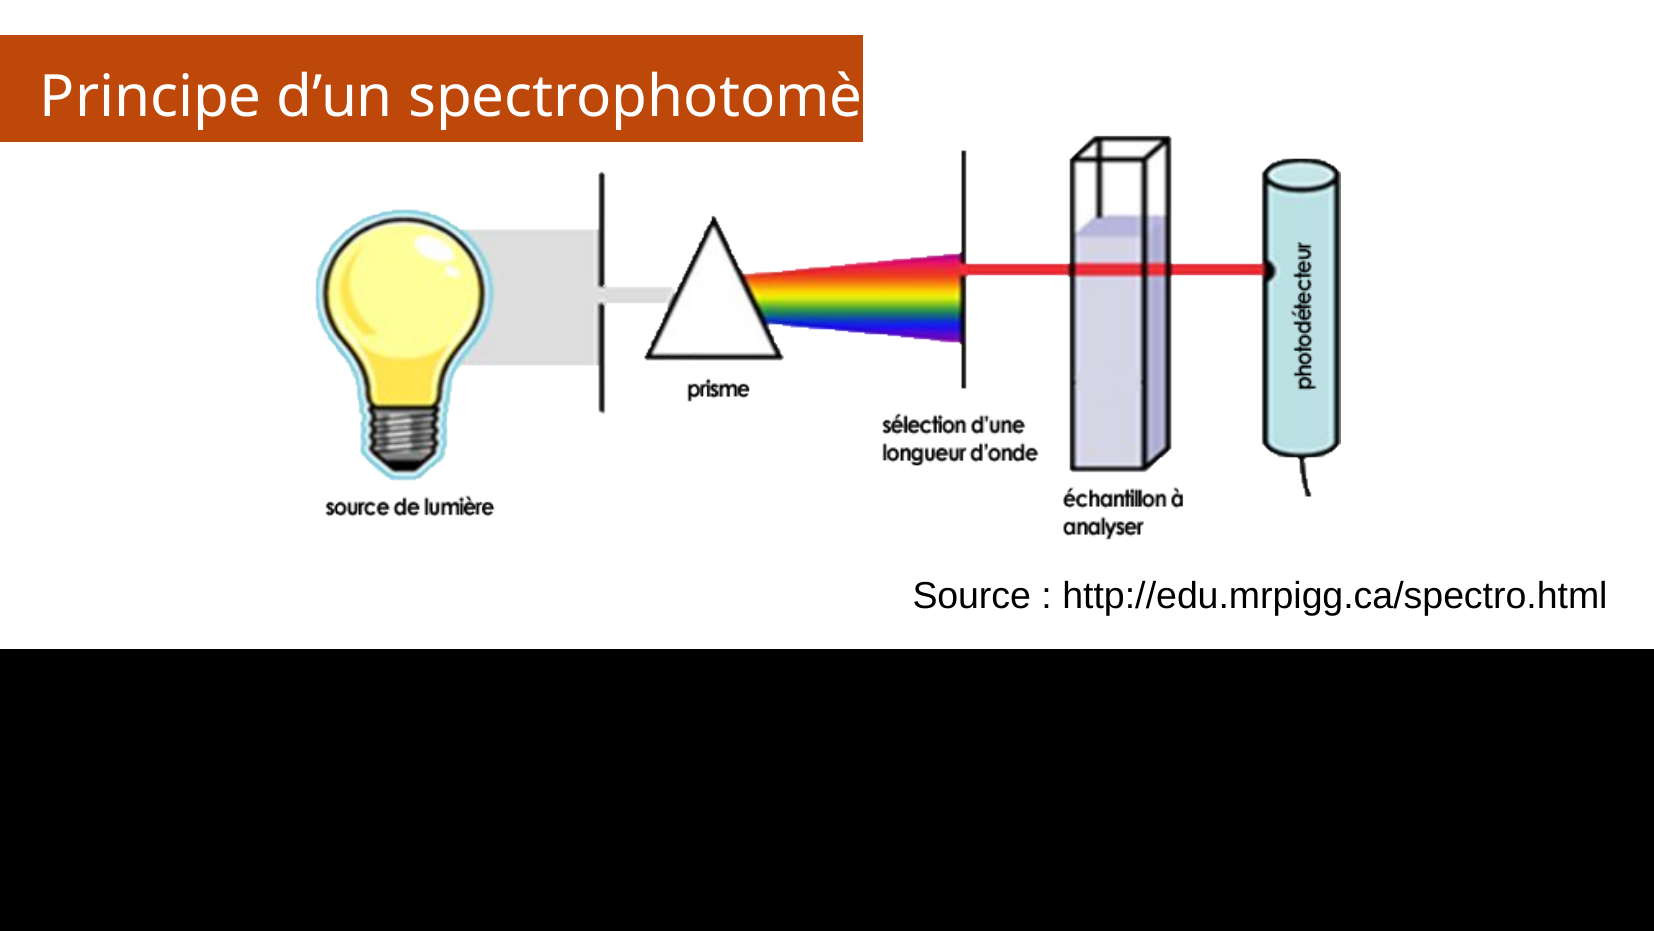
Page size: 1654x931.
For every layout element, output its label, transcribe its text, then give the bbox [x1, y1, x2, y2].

text_box [0, 35, 863, 142]
text_box [0, 649, 1654, 931]
text_box Principe d’un spectrophotomètre [24, 47, 853, 137]
picture [313, 118, 1341, 548]
text_box Source : http://edu.mrpigg.ca/spectro.html [897, 566, 1630, 638]
